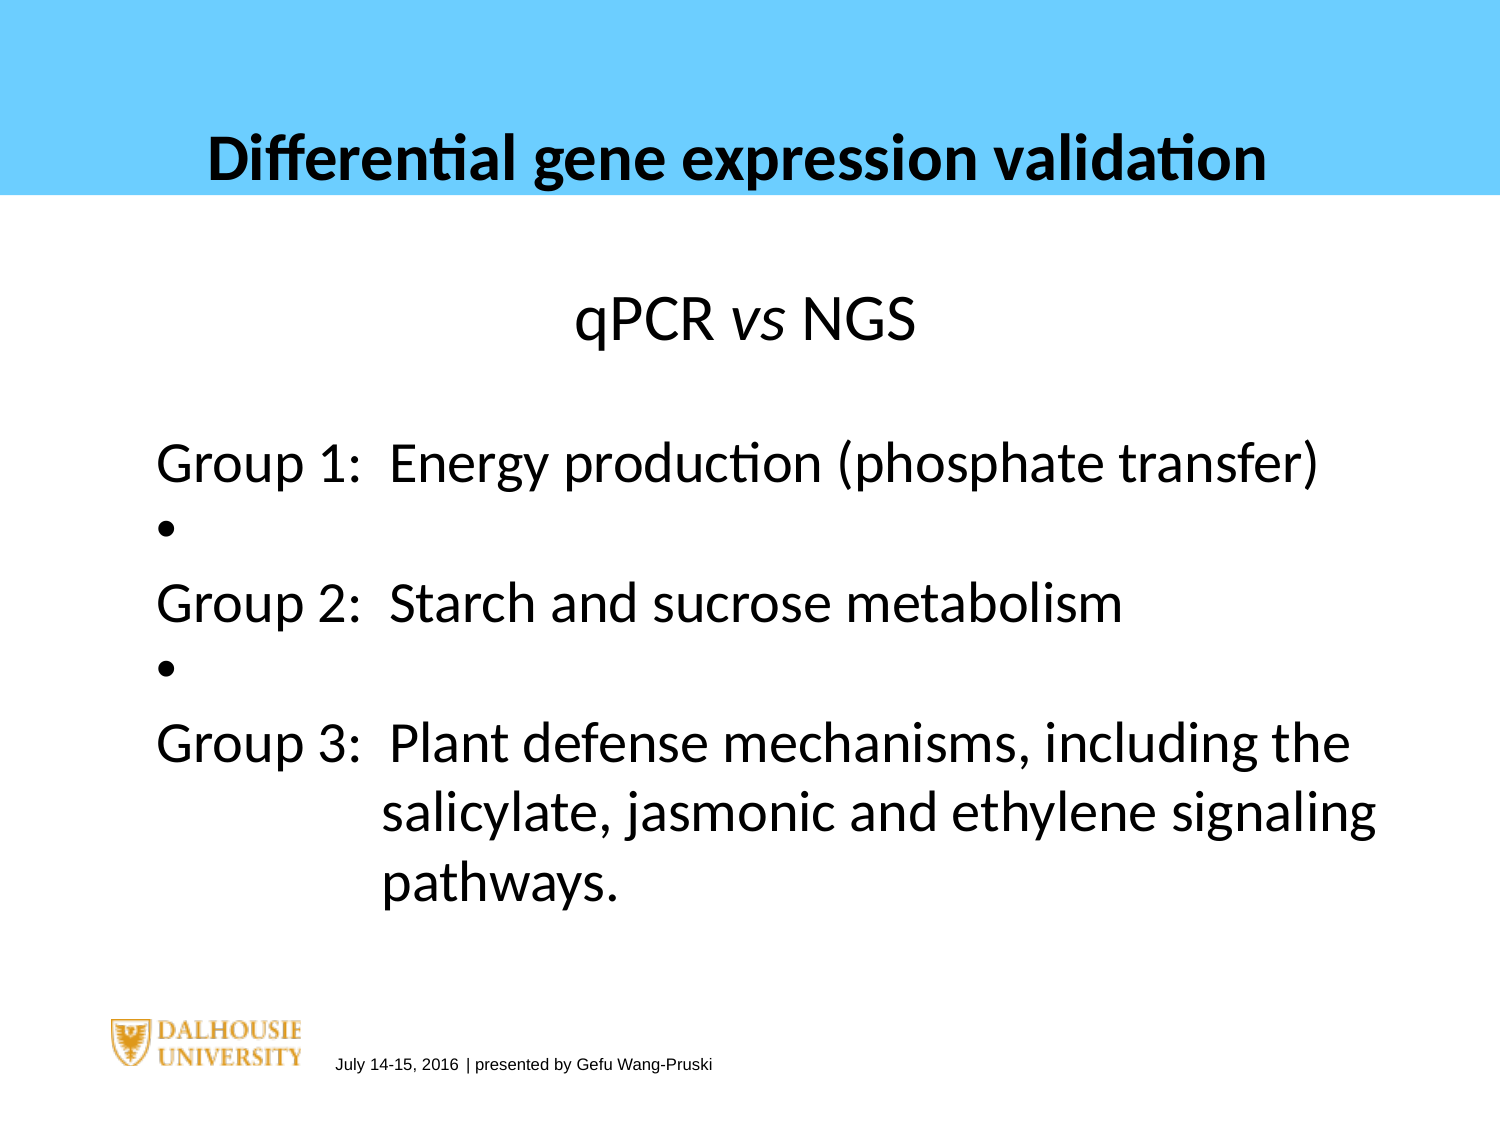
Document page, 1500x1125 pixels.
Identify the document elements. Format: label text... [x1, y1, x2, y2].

text_box Differential gene expression validation qPCR vs NGS [141, 106, 1351, 365]
text_box Group 1: Energy production (phosphate transfer) Group 2: Starch and sucrose metabolism Group 3: Plant defense mechanisms, including the salicylate, jasmonic and ethylene signaling pathways. [142, 416, 1416, 991]
